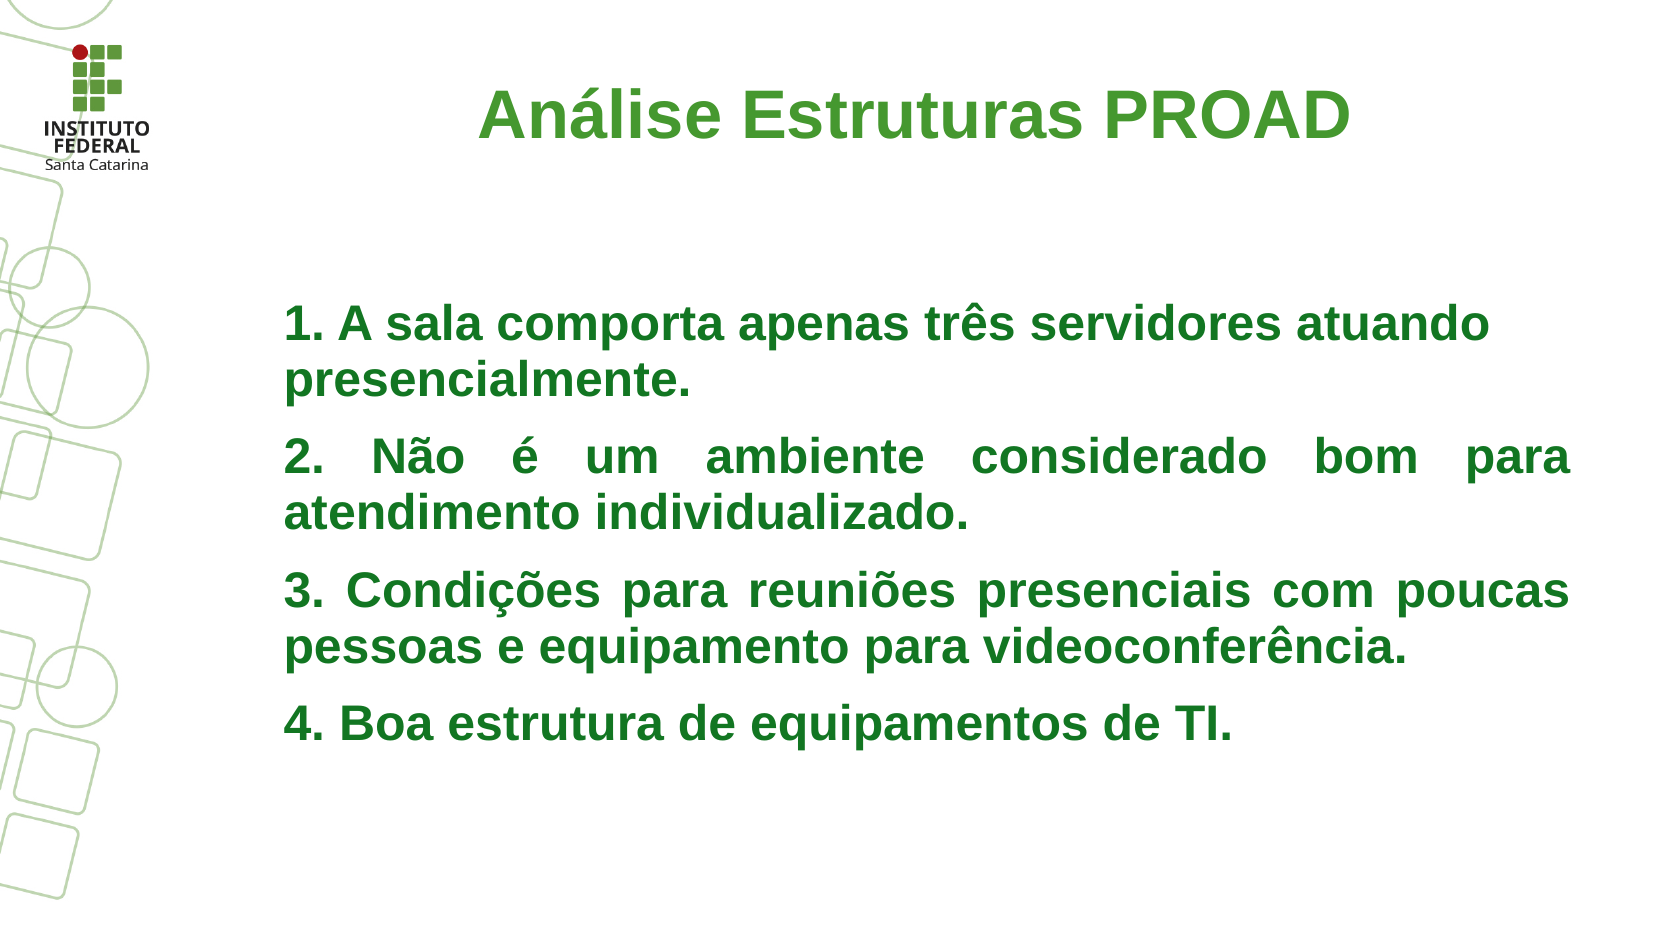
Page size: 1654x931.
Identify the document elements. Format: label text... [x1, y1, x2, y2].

title Análise Estruturas PROAD [259, 37, 1571, 193]
picture [0, 0, 1317, 931]
list 1. A sala comporta apenas três servidores atuando presencialmente. 2. Não é um ambiente considerado bom para atendimento individualizado. 3. Condições para reuniões presenciais com poucas pessoas e equipamento para videoconferência. 4. Boa estrutura de equipamentos de TI. [212, 217, 1571, 848]
